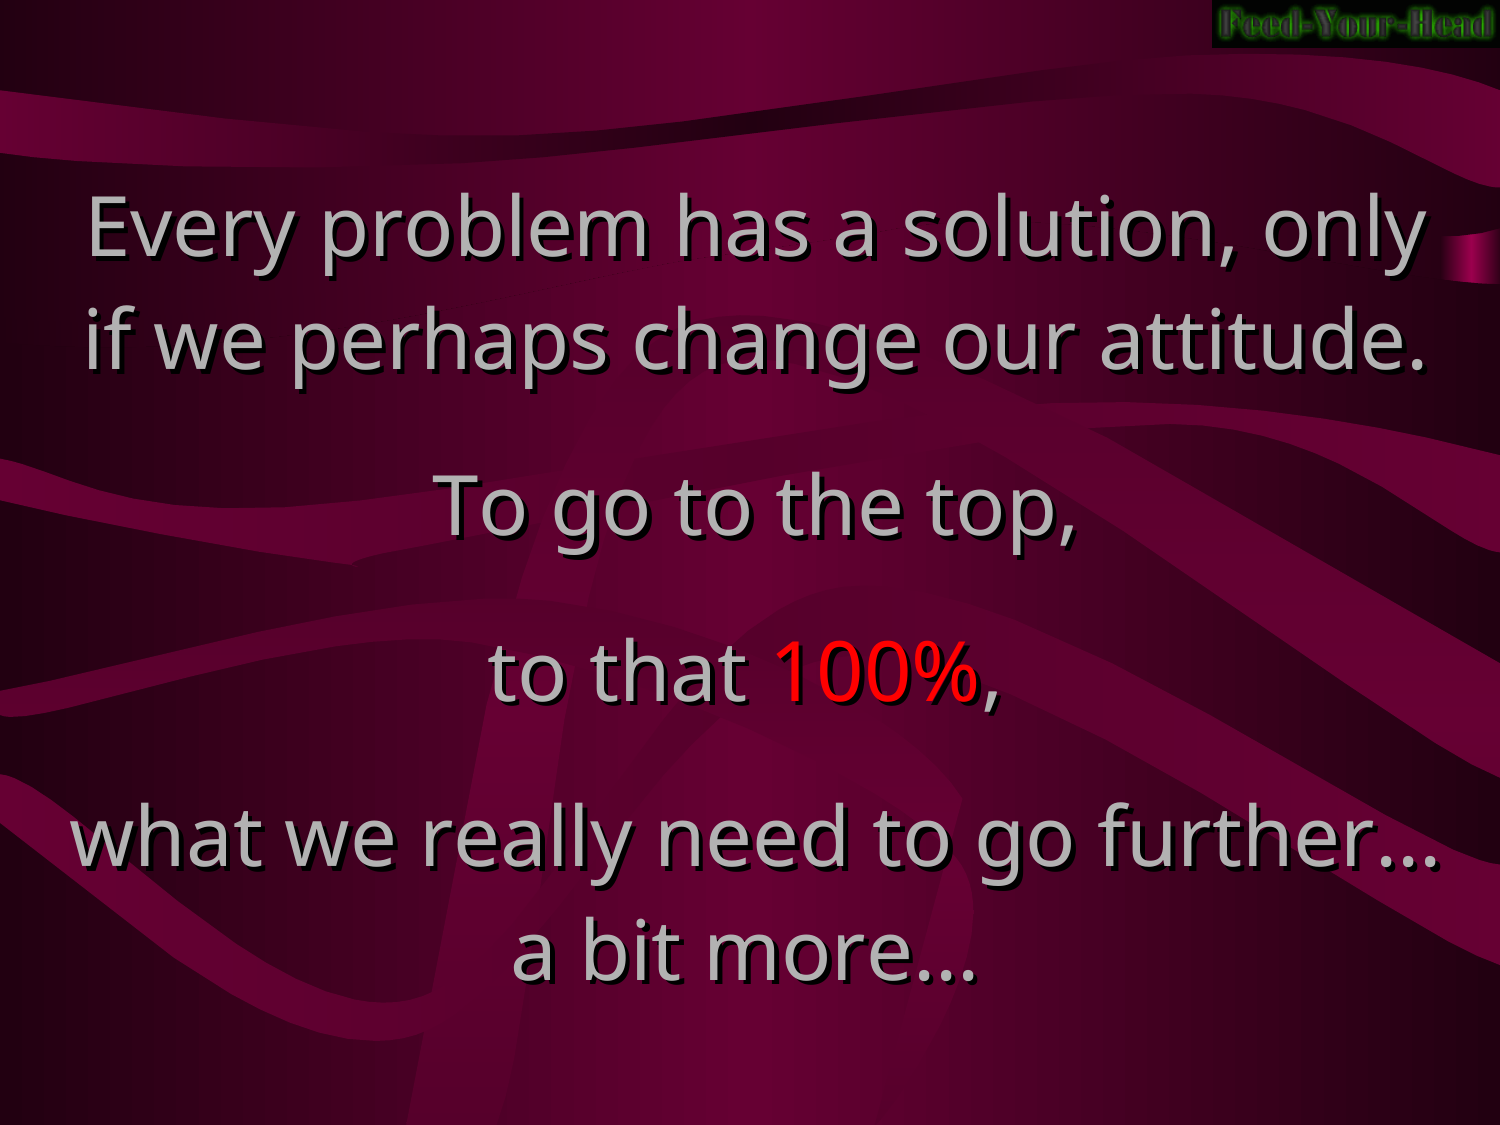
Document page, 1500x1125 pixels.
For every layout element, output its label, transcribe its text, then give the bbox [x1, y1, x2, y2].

text_box Every problem has a solution, only if we perhaps change our attitude. To go to the top, to that 100%, what we really need to go further... a bit more... [50, 159, 1463, 1013]
picture [1212, 0, 1500, 48]
